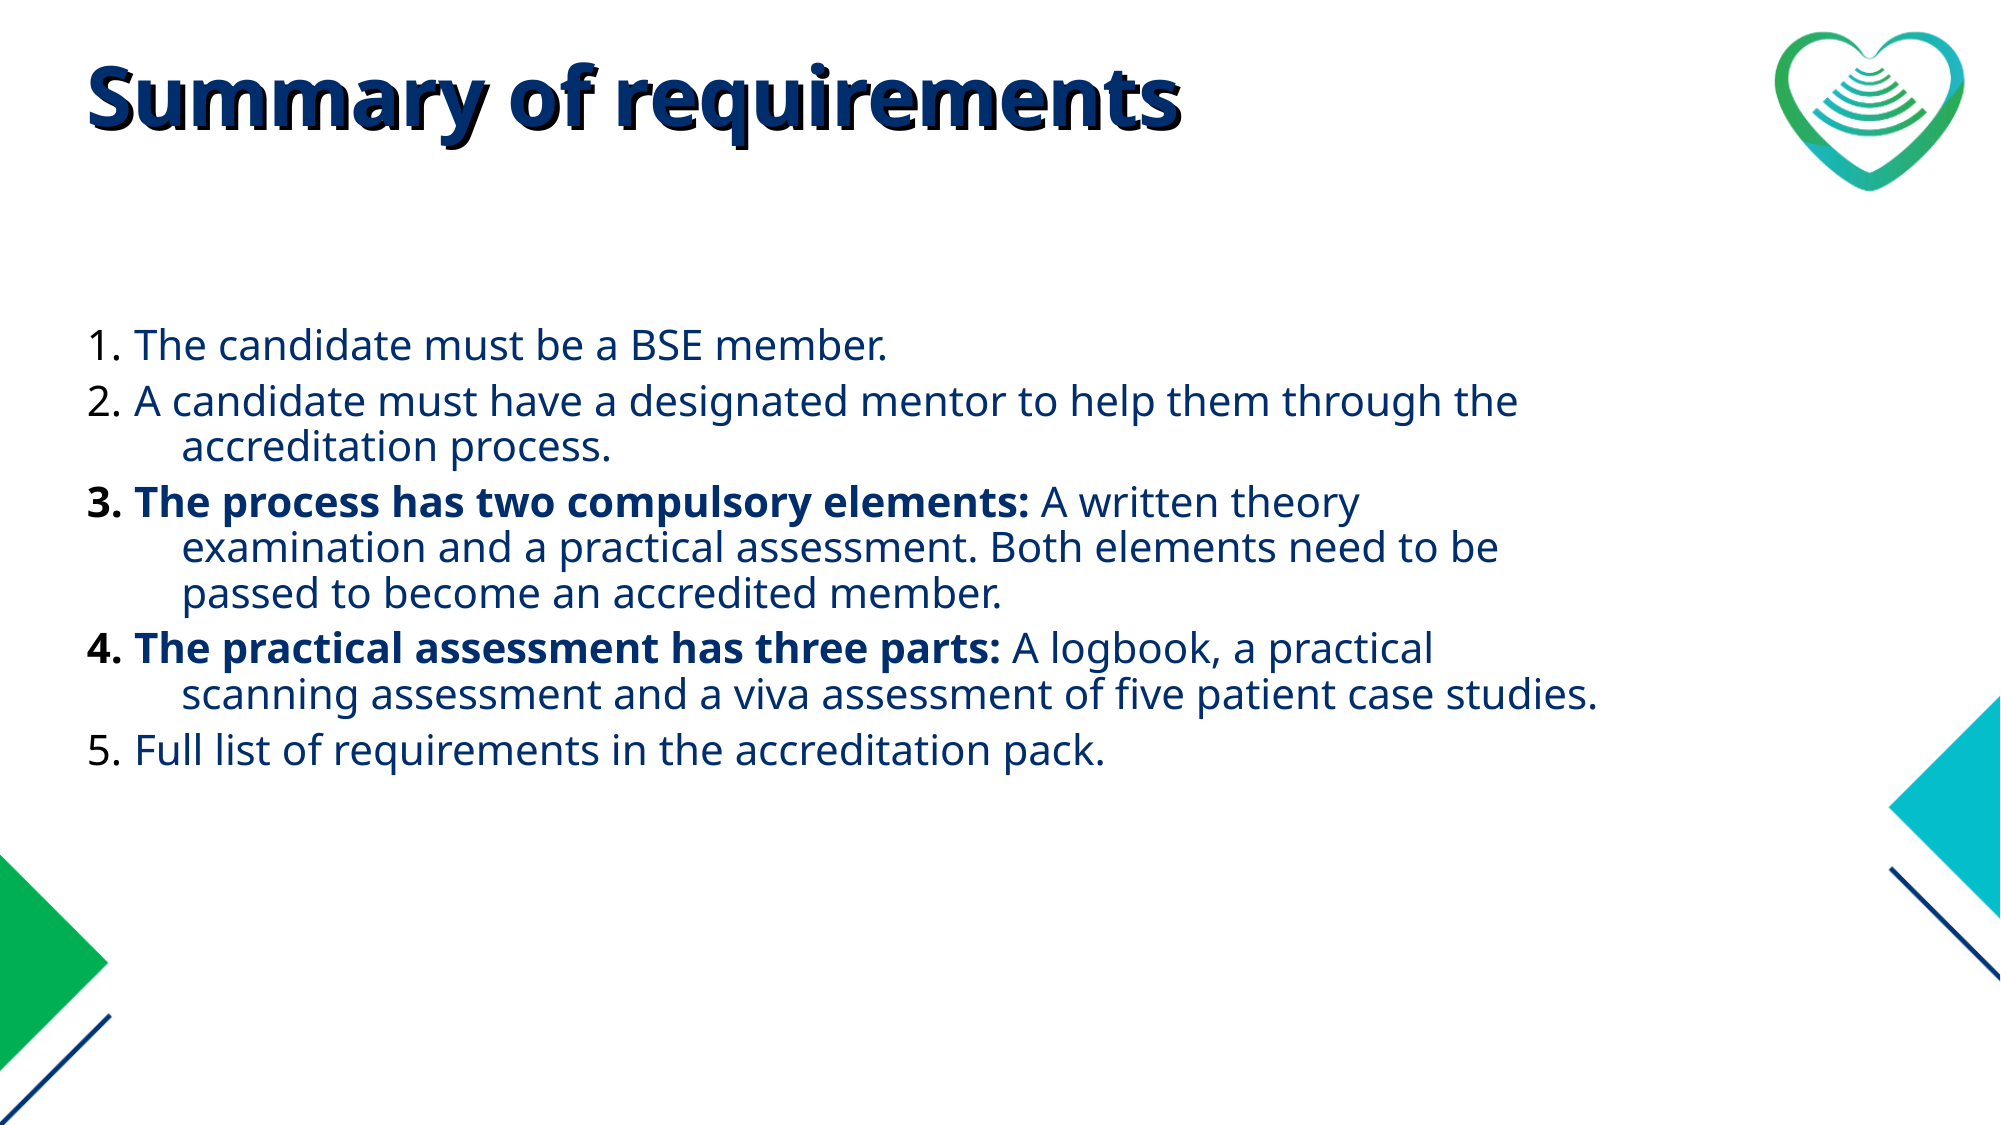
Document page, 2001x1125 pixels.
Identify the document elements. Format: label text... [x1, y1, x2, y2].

title Summary of requirements [141, 85, 1797, 210]
list The candidate must be a BSE member. A candidate must have a designated mentor to help them through the accreditation process. The process has two compulsory elements: A written theory examination and a practical assessment. Both elements need to be passed to become an accredited member. The practical assessment has three parts: A logbook, a practical scanning assessment and a viva assessment of five patient case studies. Full list of requirements in the accreditation pack. [203, 228, 1859, 1075]
